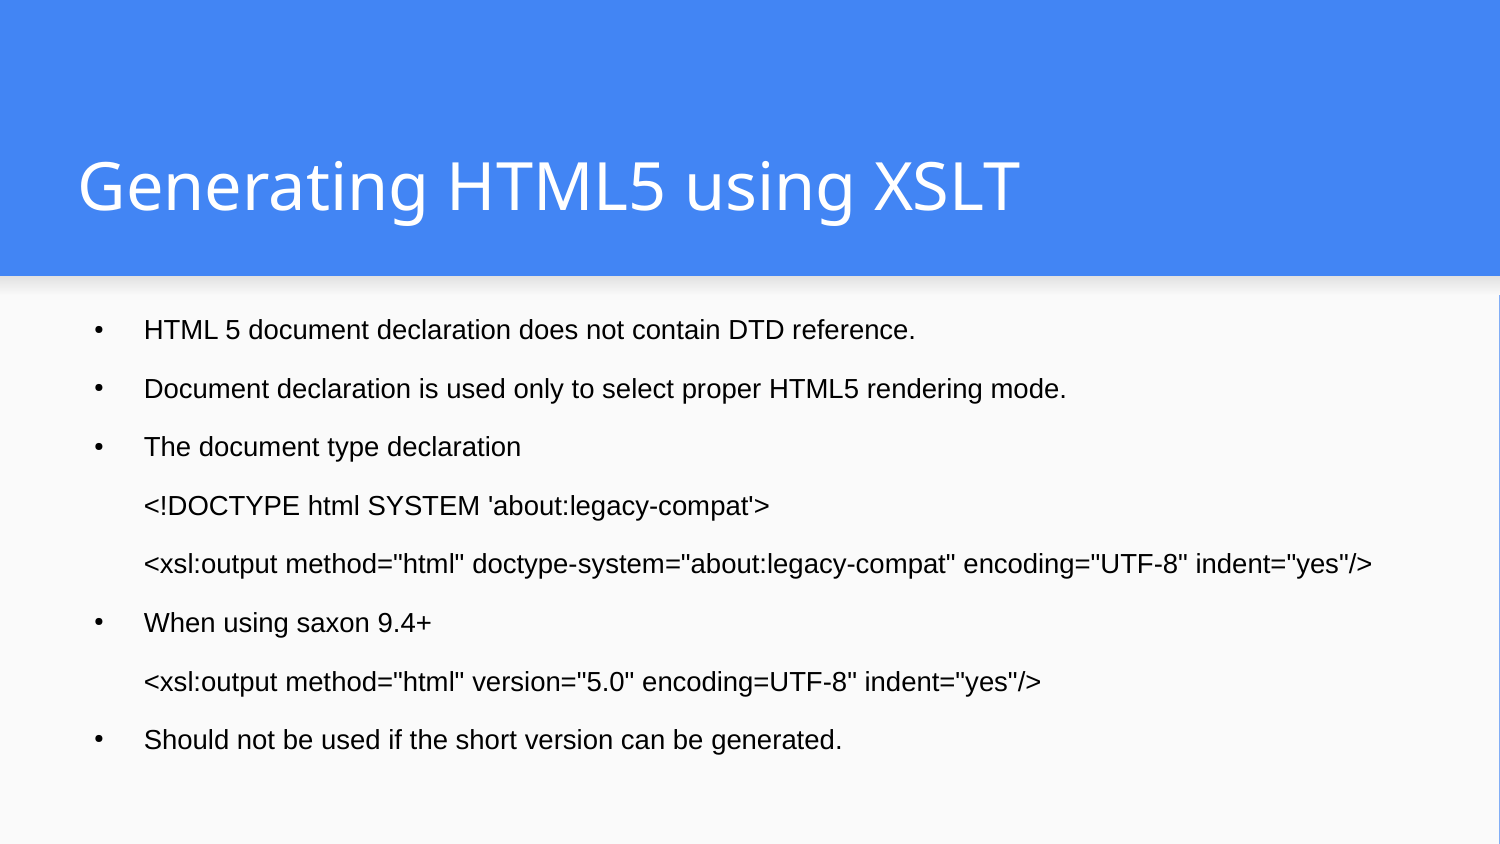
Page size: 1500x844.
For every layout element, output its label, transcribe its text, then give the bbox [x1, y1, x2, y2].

list HTML 5 document declaration does not contain DTD reference. Document declaration is used only to select proper HTML5 rendering mode. The document type declaration <!DOCTYPE html SYSTEM 'about:legacy-compat'> <xsl:output method="html" doctype-system="about:legacy-compat" encoding="UTF-8" indent="yes"/> When using saxon 9.4+ <xsl:output method="html" version="5.0" encoding=UTF-8" indent="yes"/> Should not be used if the short version can be generated. [77, 314, 1427, 760]
title Generating HTML5 using XSLT [77, 121, 1427, 248]
